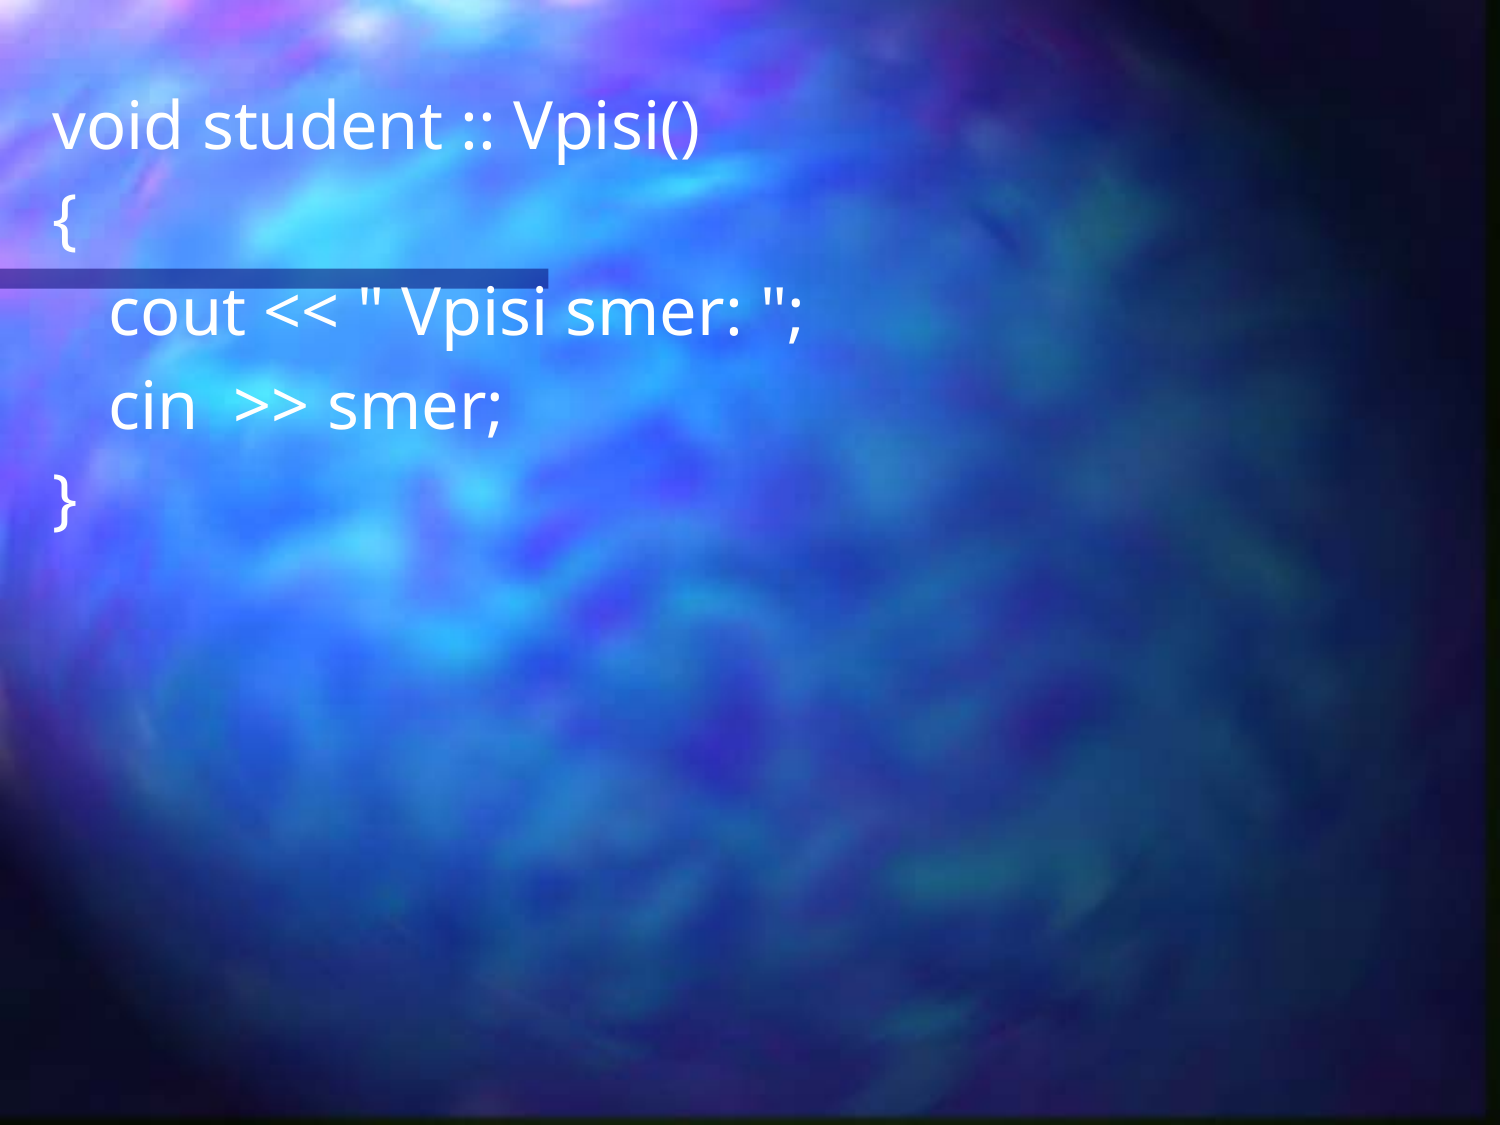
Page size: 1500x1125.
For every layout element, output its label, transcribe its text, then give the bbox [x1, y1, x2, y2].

picture [0, 0, 1500, 1125]
list void student :: Vpisi() { cout << " Vpisi smer: "; cin >> smer; } [37, 75, 1388, 1000]
